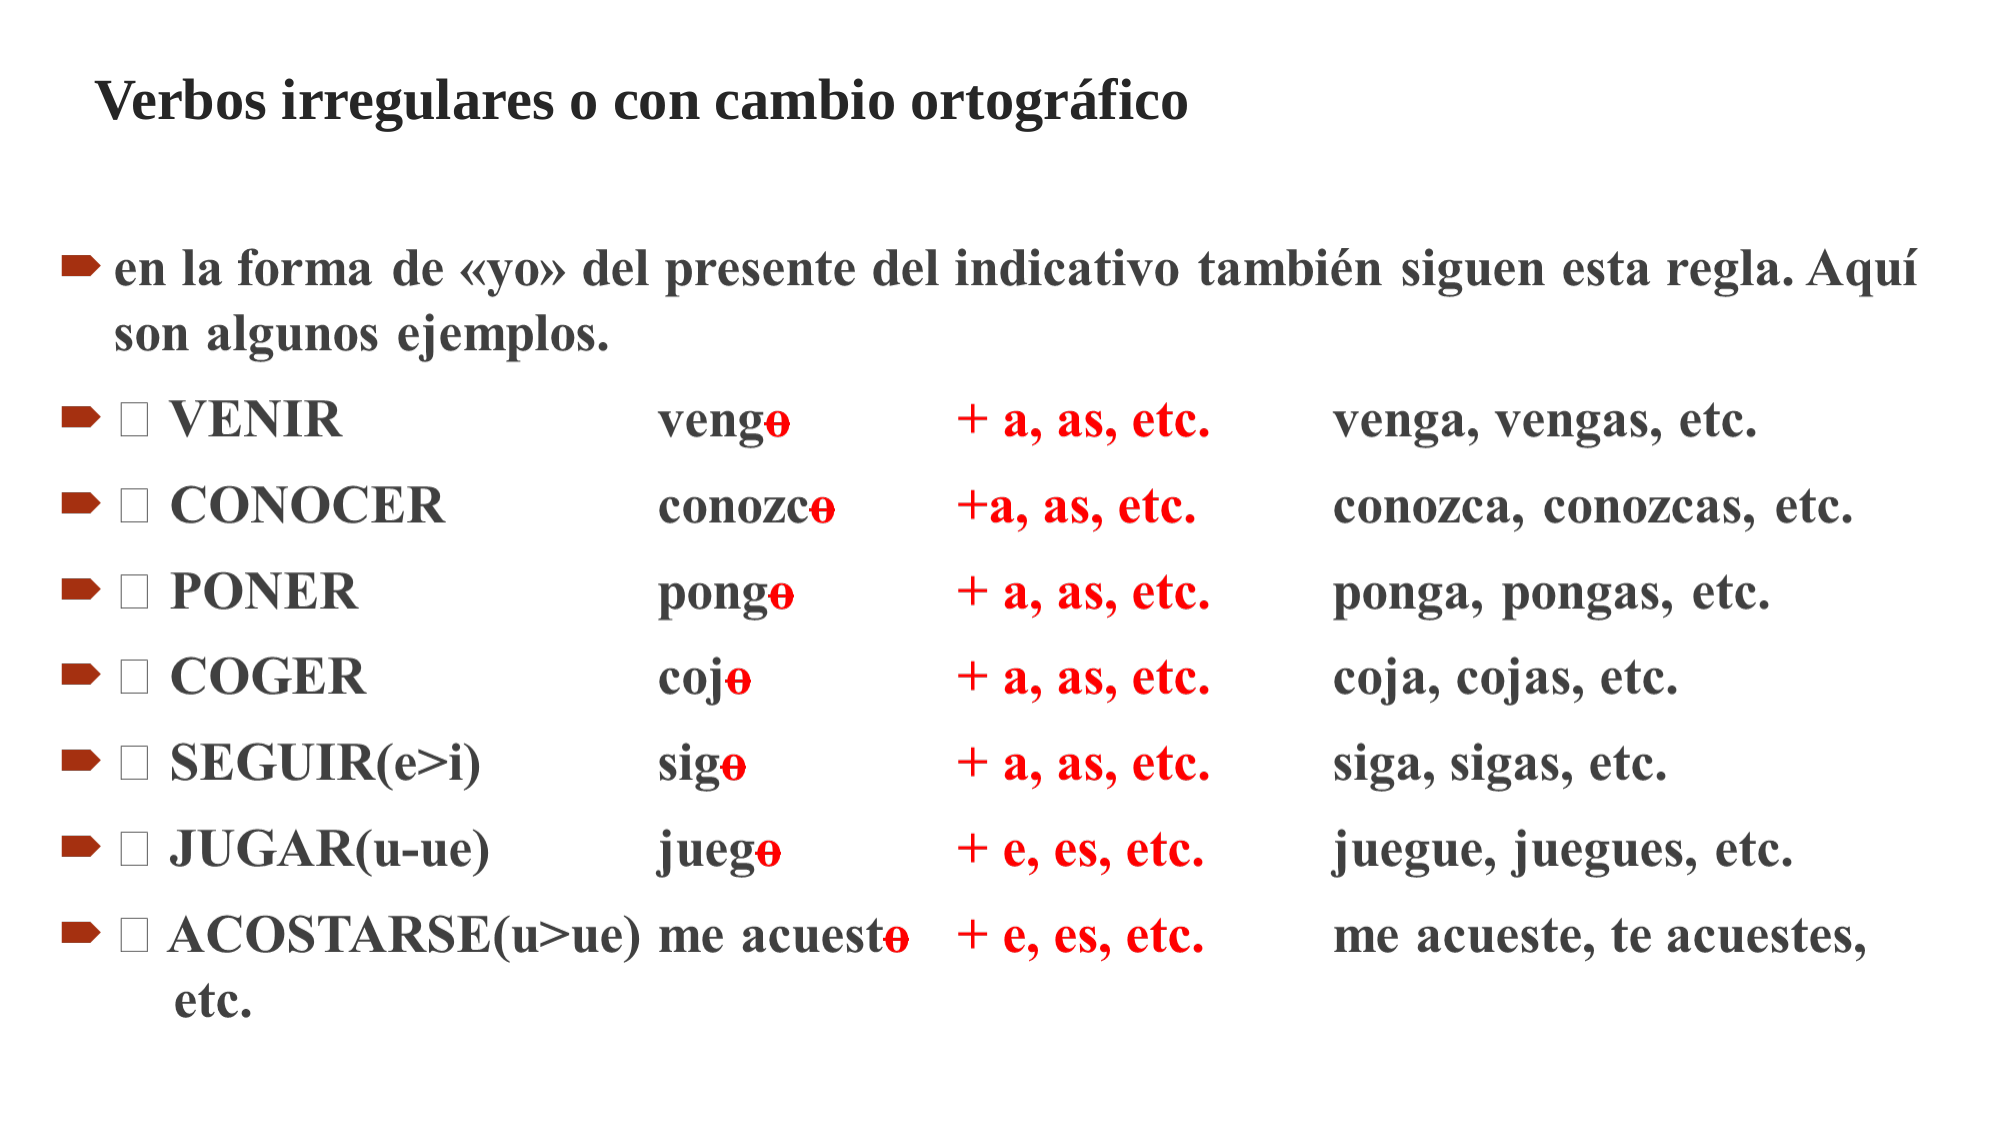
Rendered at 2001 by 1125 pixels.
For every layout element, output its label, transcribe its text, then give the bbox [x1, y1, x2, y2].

title Verbos irregulares o con cambio ortográfico [79, 53, 1887, 142]
text_box [27, 159, 1967, 1085]
